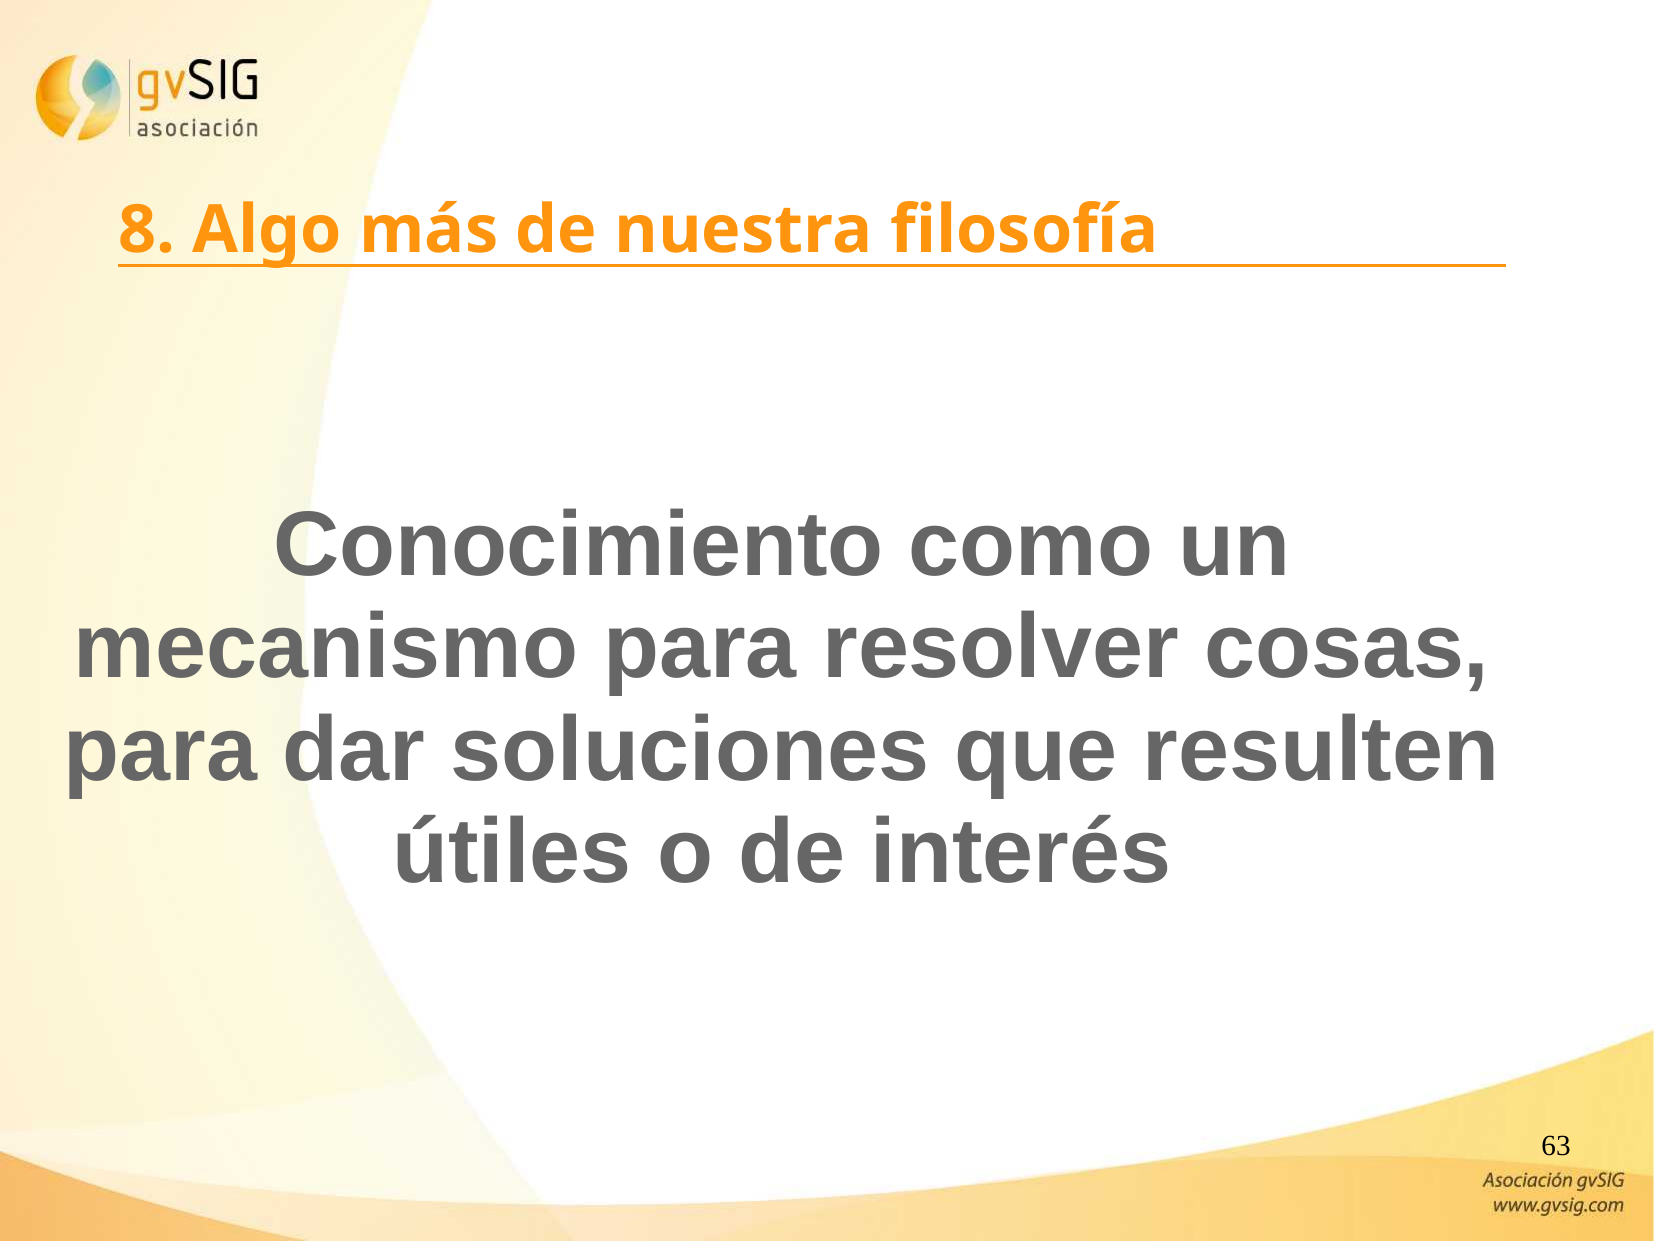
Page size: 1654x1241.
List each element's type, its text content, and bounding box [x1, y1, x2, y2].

picture [0, 0, 1654, 1241]
title 8. Algo más de nuestra filosofía [118, 177, 1607, 276]
text_box Conocimiento como un mecanismo para resolver cosas, para dar soluciones que resulten útiles o de interés [29, 442, 1536, 910]
